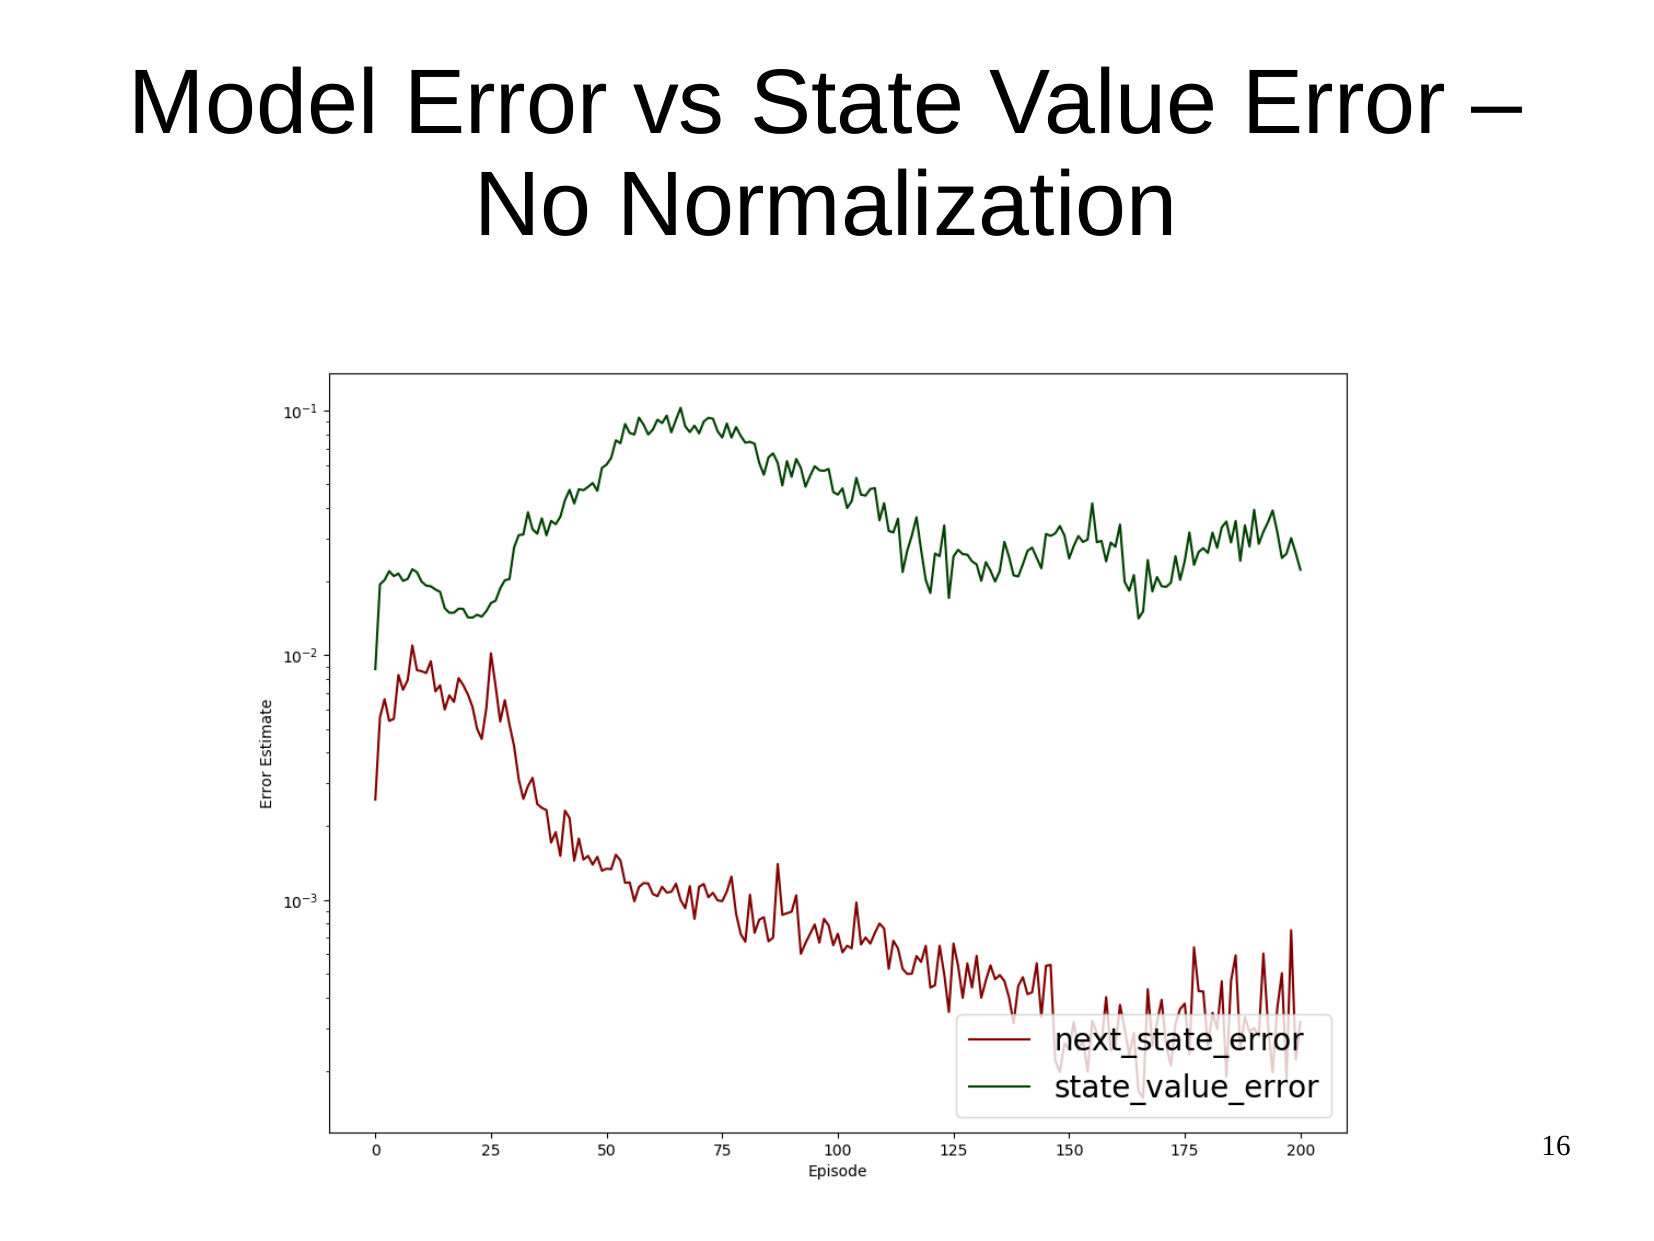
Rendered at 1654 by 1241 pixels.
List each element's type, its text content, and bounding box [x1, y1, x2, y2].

title Model Error vs State Value Error – No Normalization [82, 49, 1571, 257]
picture [165, 255, 1478, 1241]
